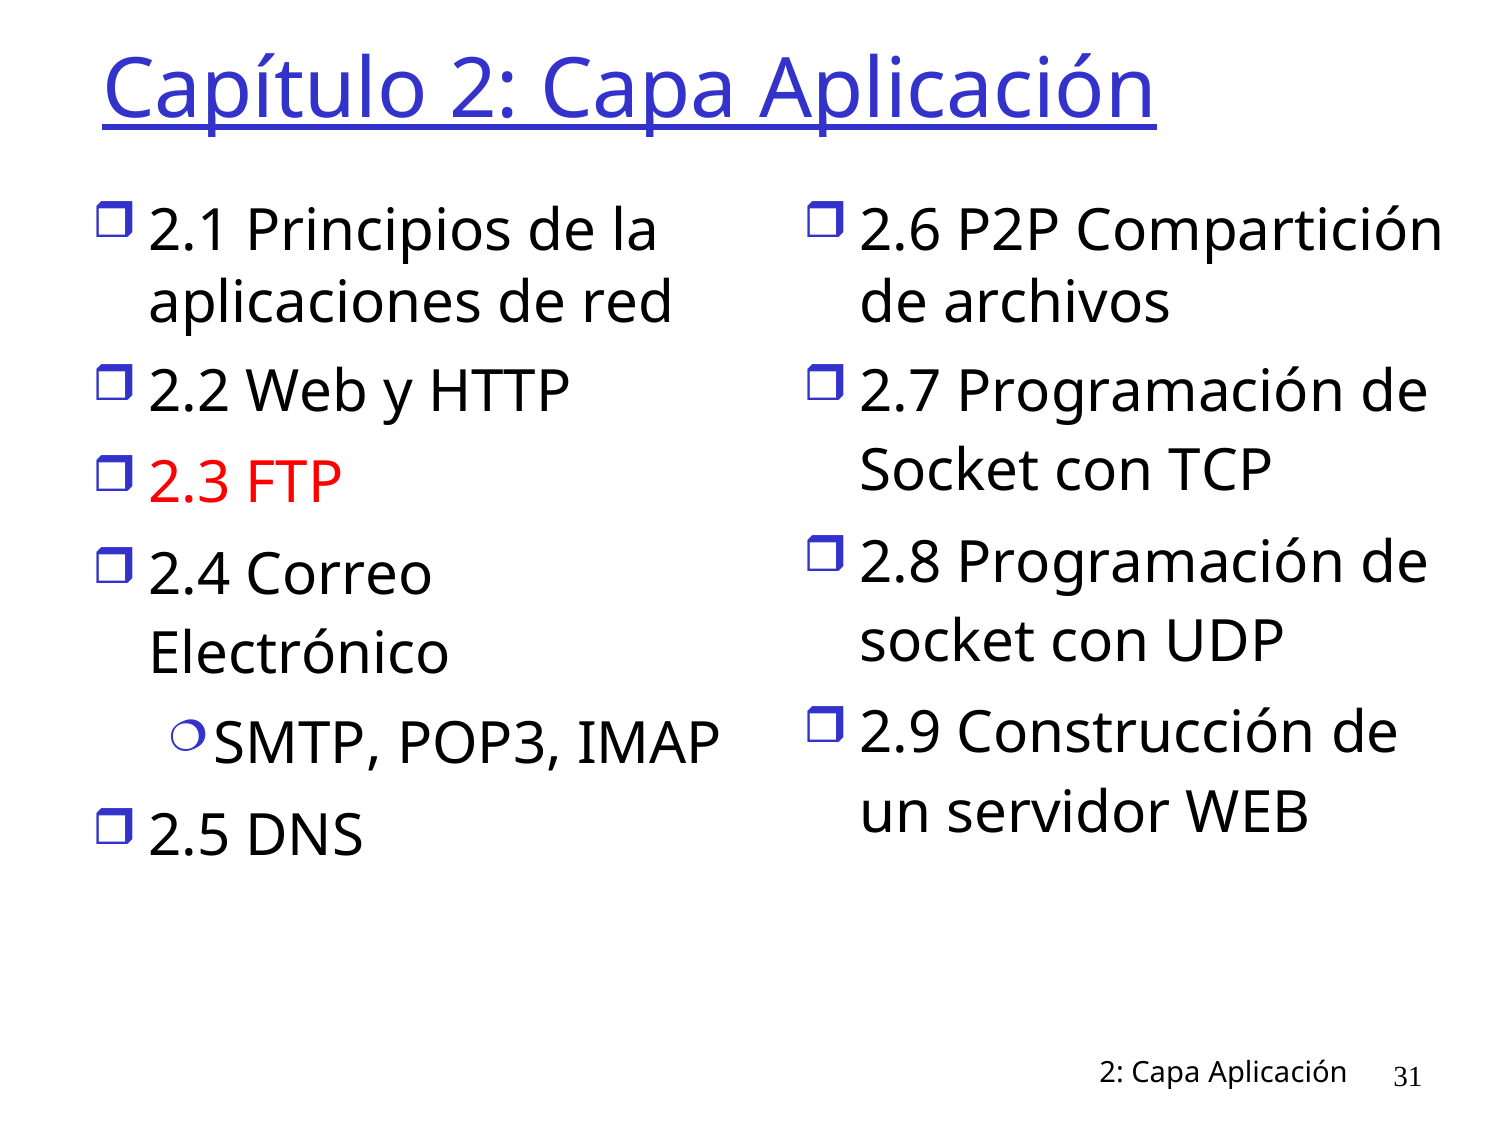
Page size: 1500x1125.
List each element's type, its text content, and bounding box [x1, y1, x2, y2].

list 2.6 P2P Compartición de archivos 2.7 Programación de Socket con TCP 2.8 Programación de socket con UDP 2.9 Construcción de un servidor WEB [788, 186, 1466, 1049]
list 2.1 Principios de la aplicaciones de red 2.2 Web y HTTP 2.3 FTP 2.4 Correo Electrónico SMTP, POP3, IMAP 2.5 DNS [77, 186, 755, 1049]
title Capítulo 2: Capa Aplicación [87, 23, 1463, 150]
